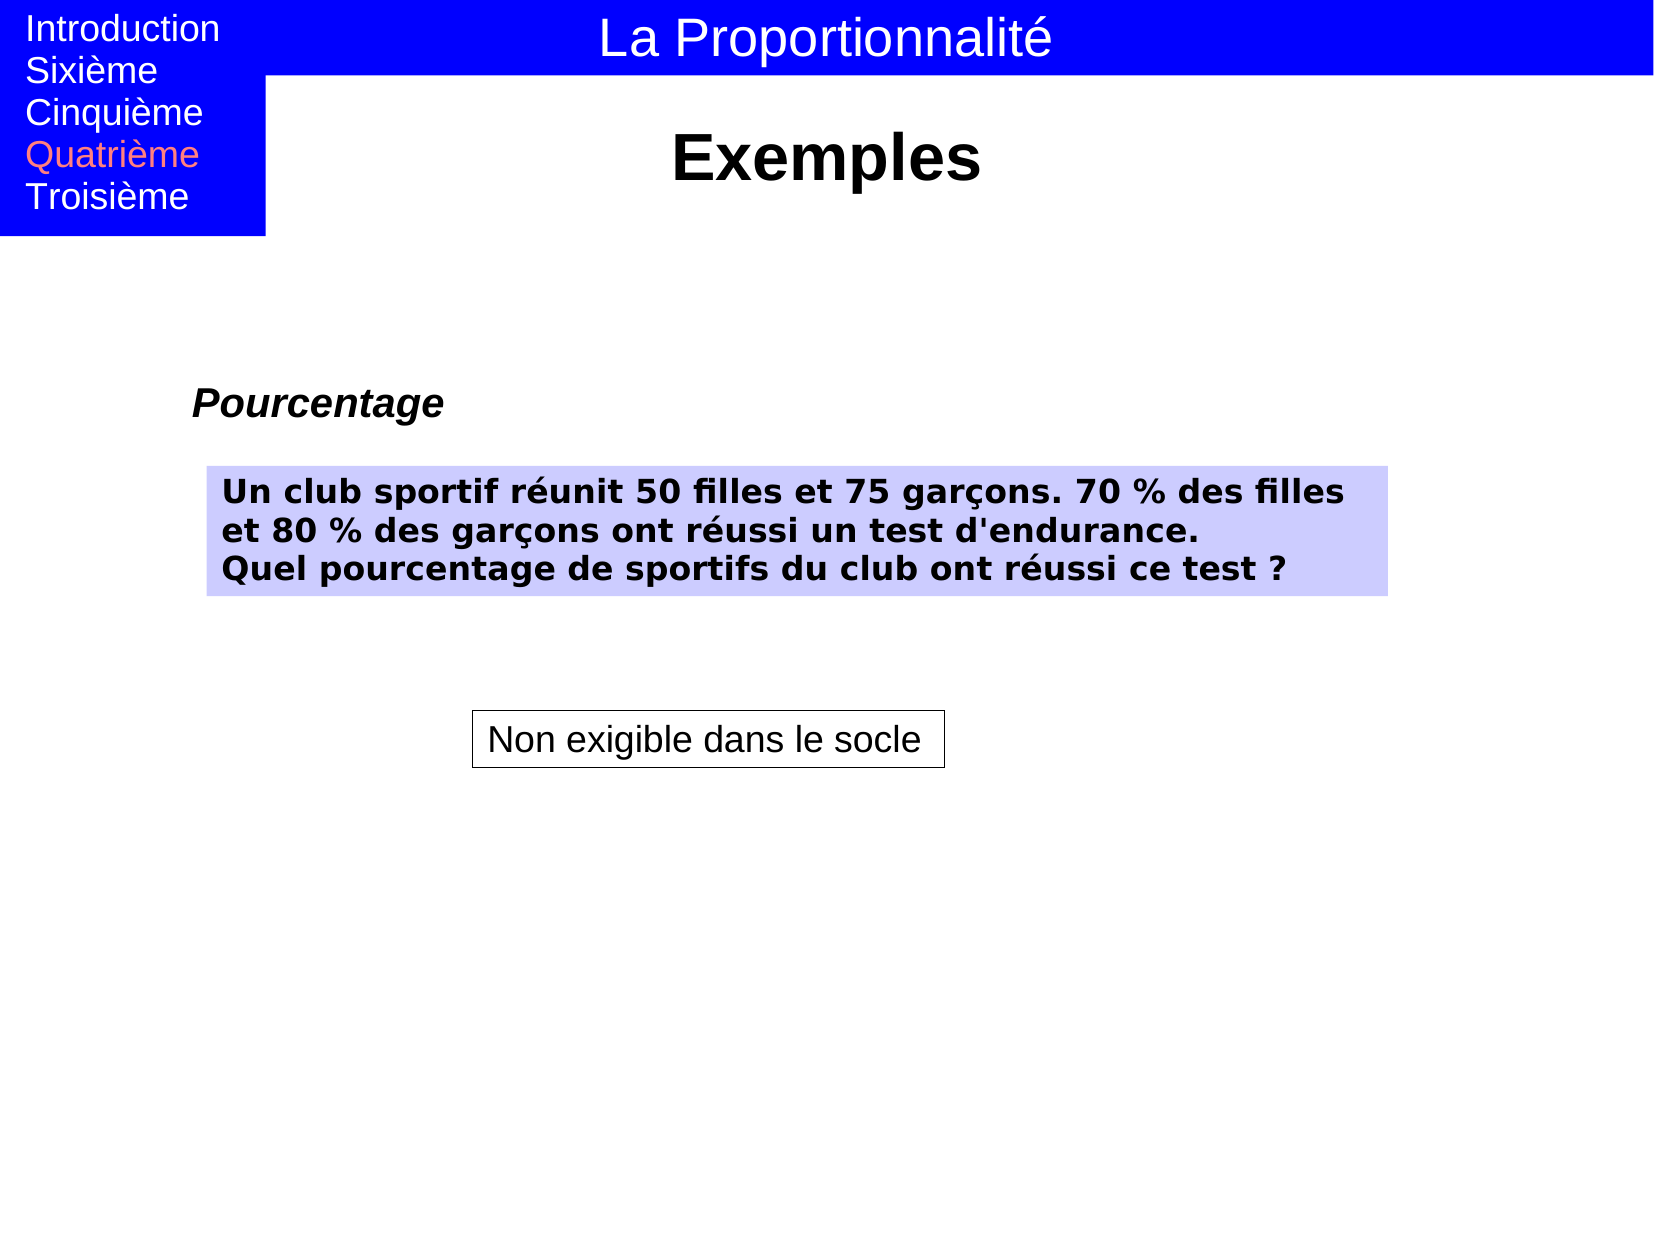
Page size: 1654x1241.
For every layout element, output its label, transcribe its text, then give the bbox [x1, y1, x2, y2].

text_box Un club sportif réunit 50 filles et 75 garçons. 70 % des filles et 80 % des garçons ont réussi un test d'endurance. Quel pourcentage de sportifs du club ont réussi ce test ? [206, 465, 1388, 597]
text_box Exemples [295, 112, 1359, 202]
text_box Pourcentage [177, 372, 650, 435]
text_box Introduction Sixième Cinquième Quatrième Troisième [0, 0, 266, 237]
text_box La Proportionnalité [266, 0, 1654, 76]
text_box Non exigible dans le socle [472, 710, 945, 768]
